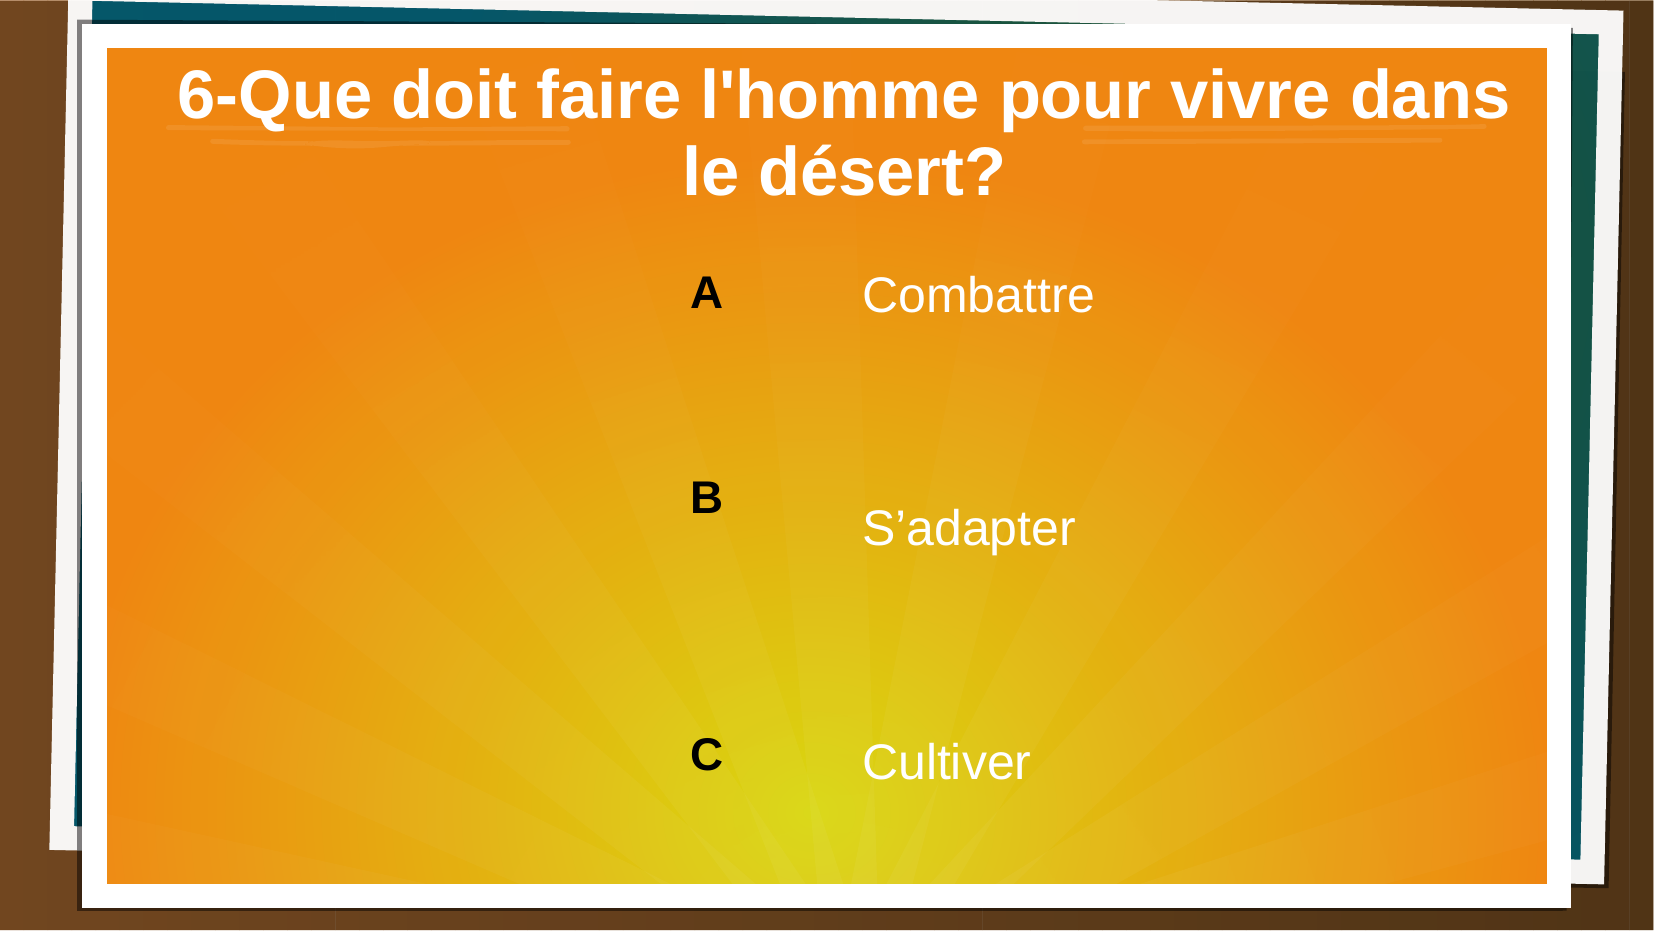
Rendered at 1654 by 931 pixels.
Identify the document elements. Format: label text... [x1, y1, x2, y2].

list Combattre S’adapter Cultiver [791, 188, 1323, 815]
title 6-Que doit faire l'homme pour vivre dans le désert? [177, 0, 1512, 287]
text_box A B C [675, 259, 768, 788]
